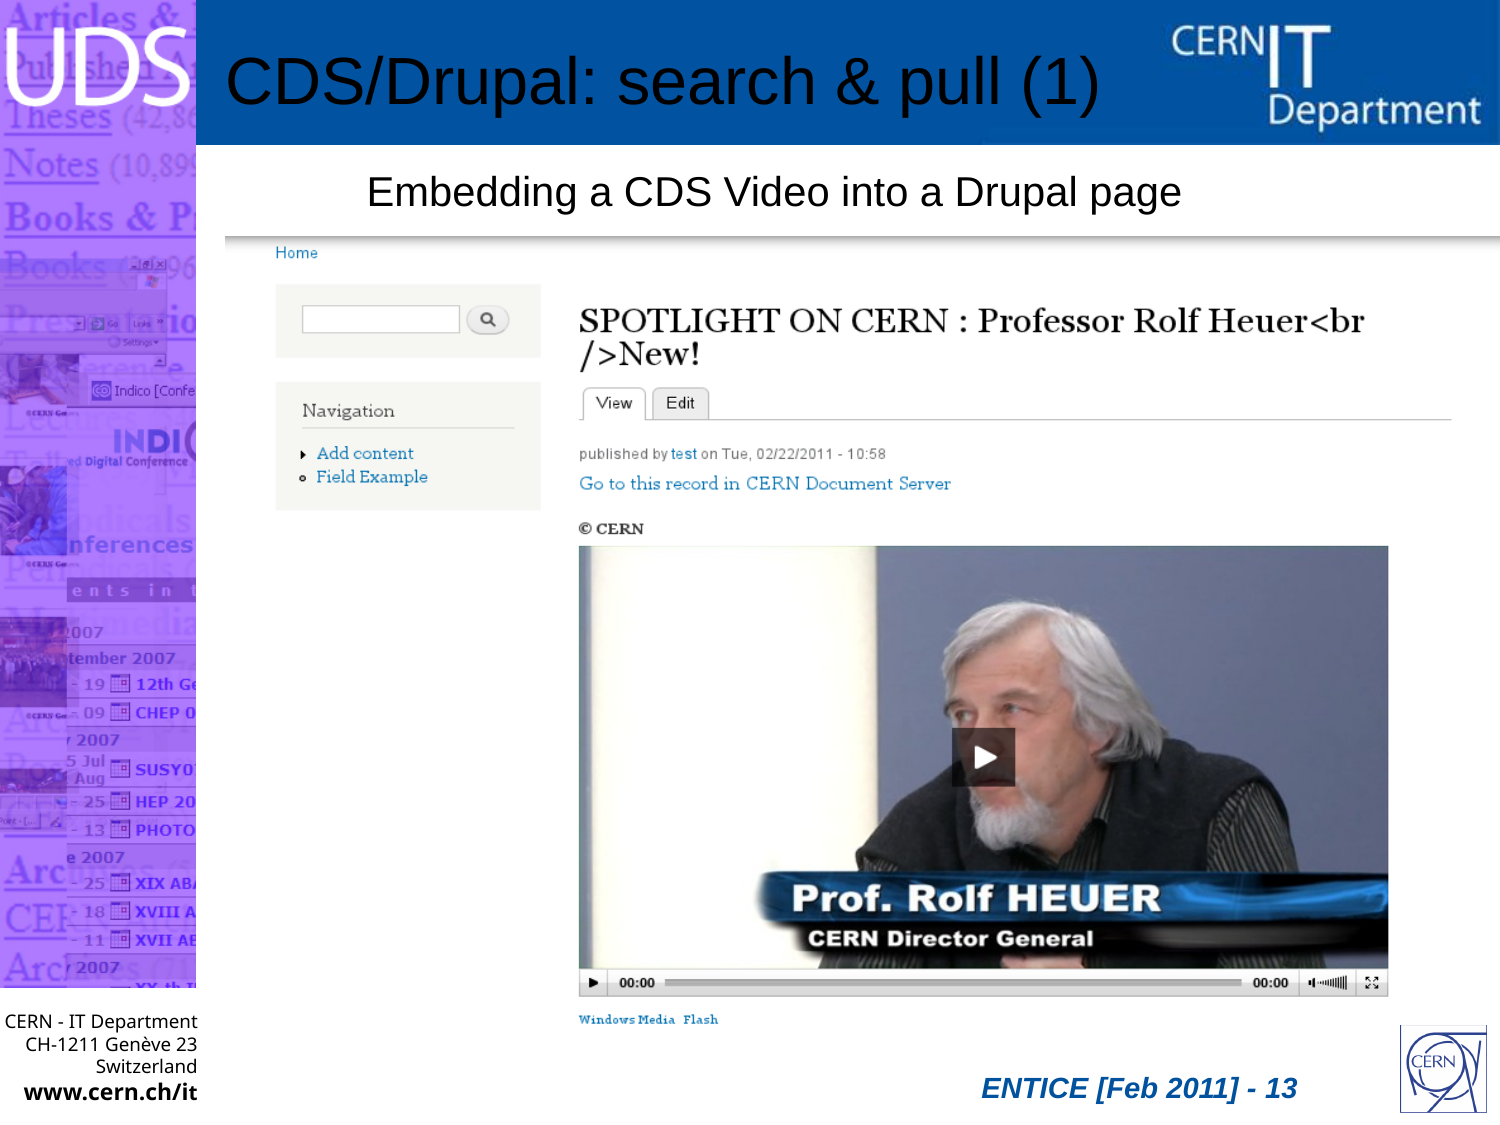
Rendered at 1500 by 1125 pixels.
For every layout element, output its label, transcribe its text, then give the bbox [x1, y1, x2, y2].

list Embedding a CDS Video into a Drupal page [225, 169, 1463, 982]
picture [225, 236, 1500, 1113]
picture [0, 0, 1500, 988]
title CDS/Drupal: search & pull (1) [225, 19, 1125, 143]
